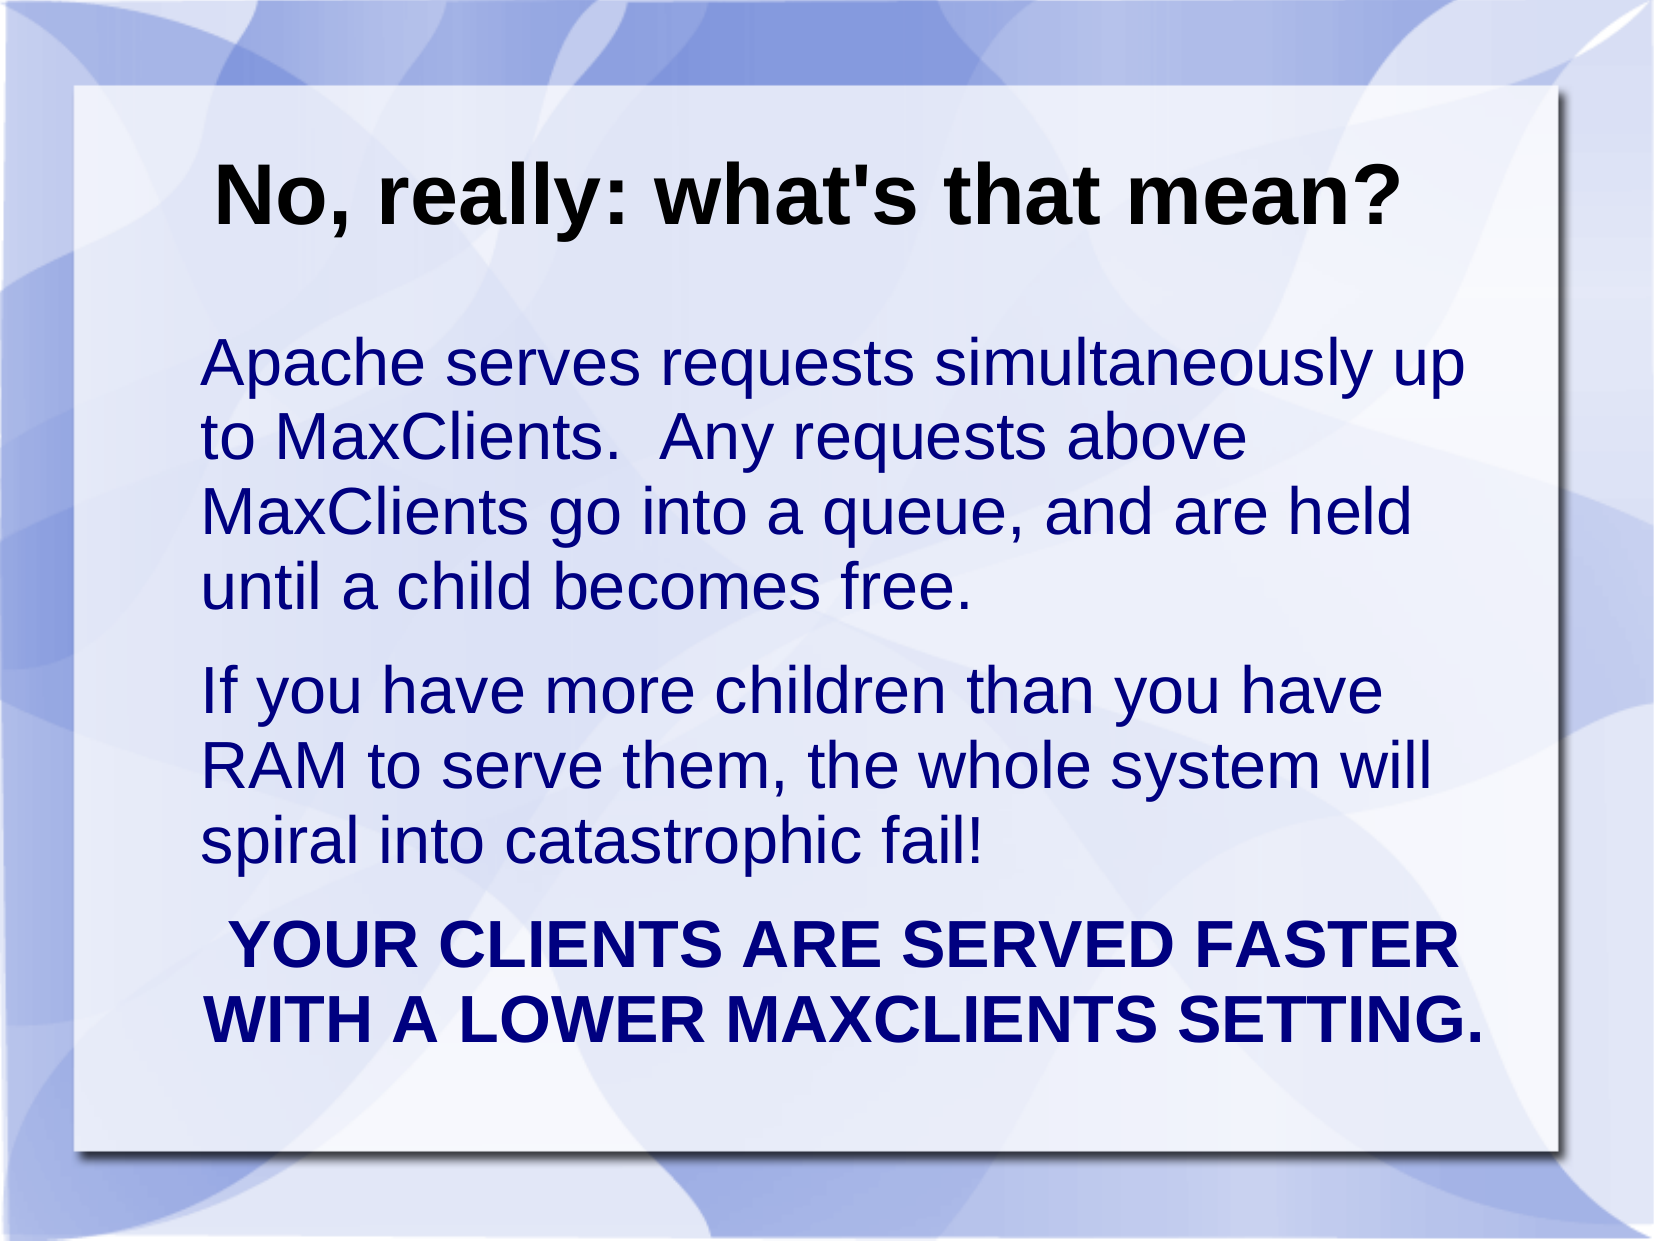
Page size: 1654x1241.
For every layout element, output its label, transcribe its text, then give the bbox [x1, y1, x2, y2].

list Apache serves requests simultaneously up to MaxClients. Any requests above MaxClients go into a queue, and are held until a child becomes free. If you have more children than you have RAM to serve them, the whole system will spiral into catastrophic fail! YOUR CLIENTS ARE SERVED FASTER WITH A LOWER MAXCLIENTS SETTING. [129, 324, 1489, 1057]
title No, really: what's that mean? [82, 90, 1536, 298]
picture [0, 0, 1654, 1241]
